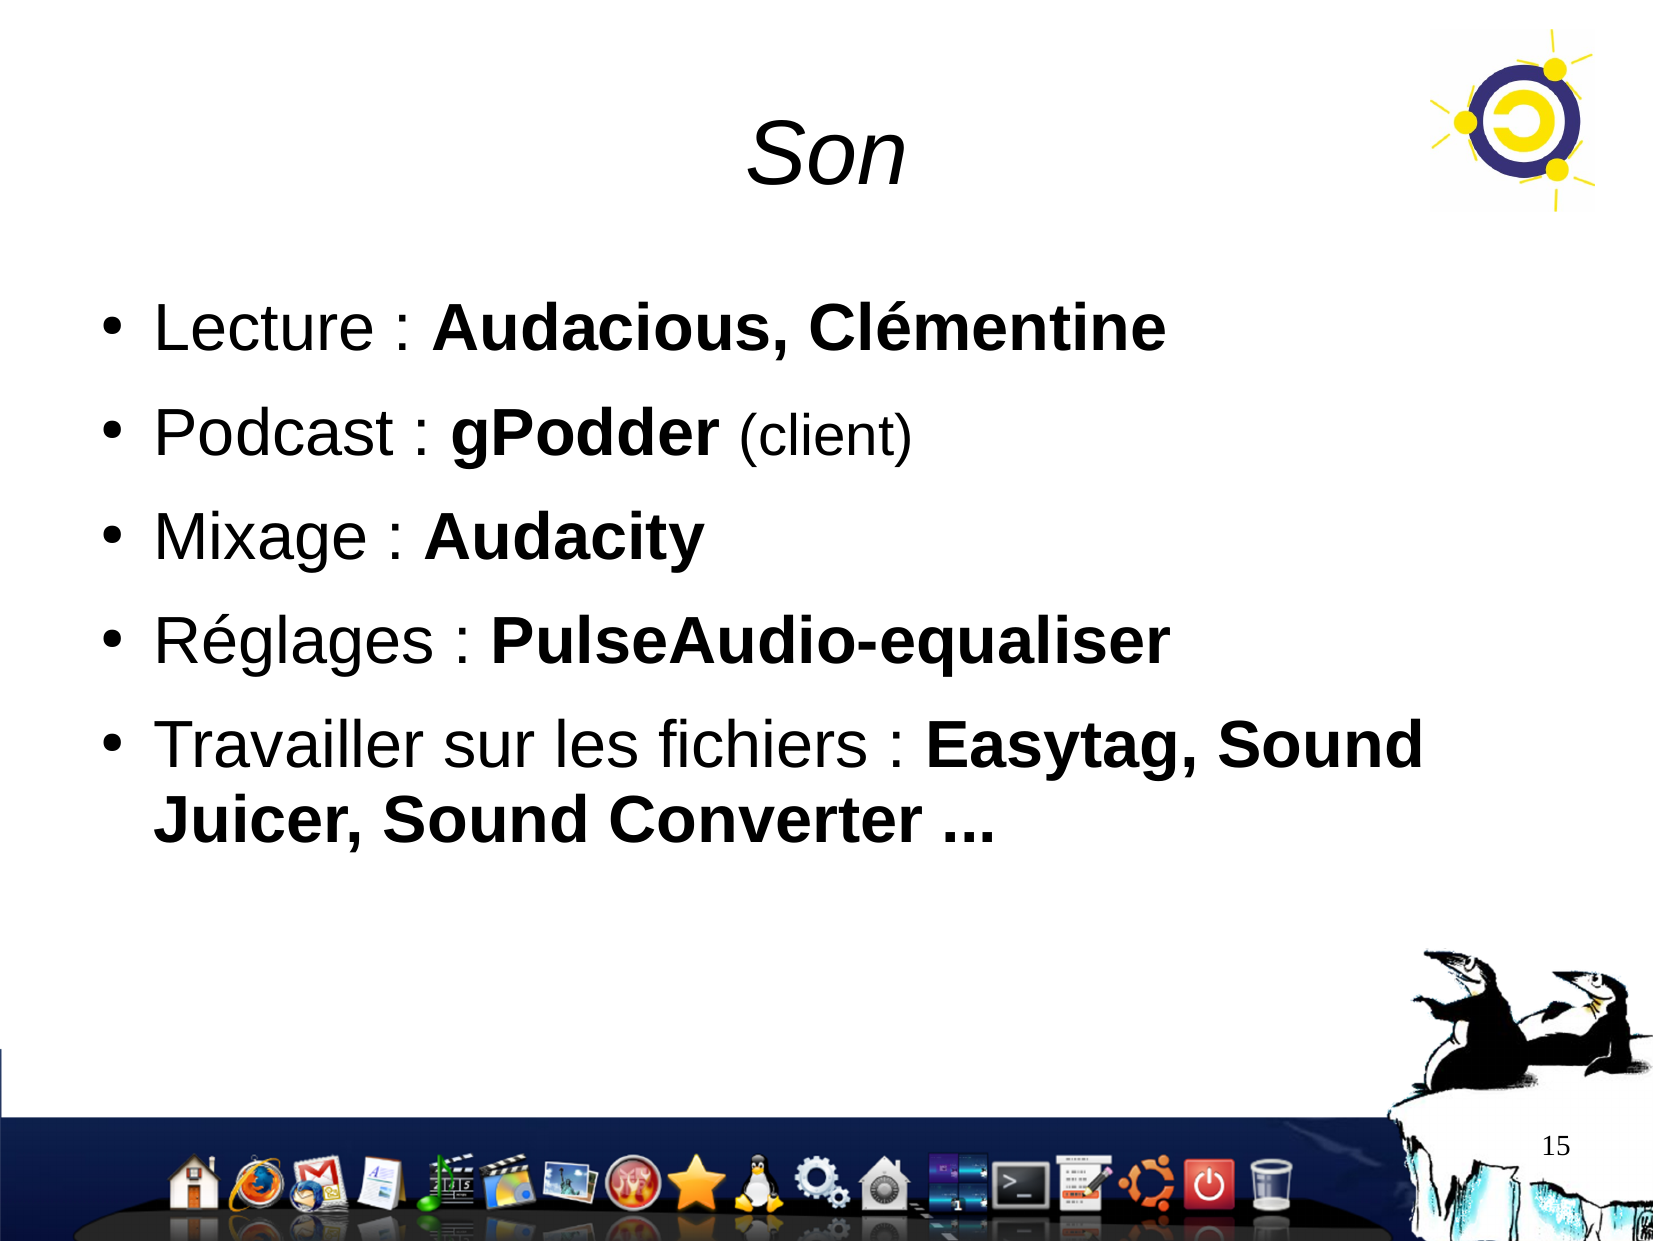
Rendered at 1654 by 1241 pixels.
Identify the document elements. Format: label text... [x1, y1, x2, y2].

list Lecture : Audacious, Clémentine Podcast : gPodder (client) Mixage : Audacity Réglages : PulseAudio-equaliser Travailler sur les fichiers : Easytag, Sound Juicer, Sound Converter ... [82, 290, 1571, 1109]
picture [0, 29, 1653, 1241]
title Son [82, 49, 1571, 257]
